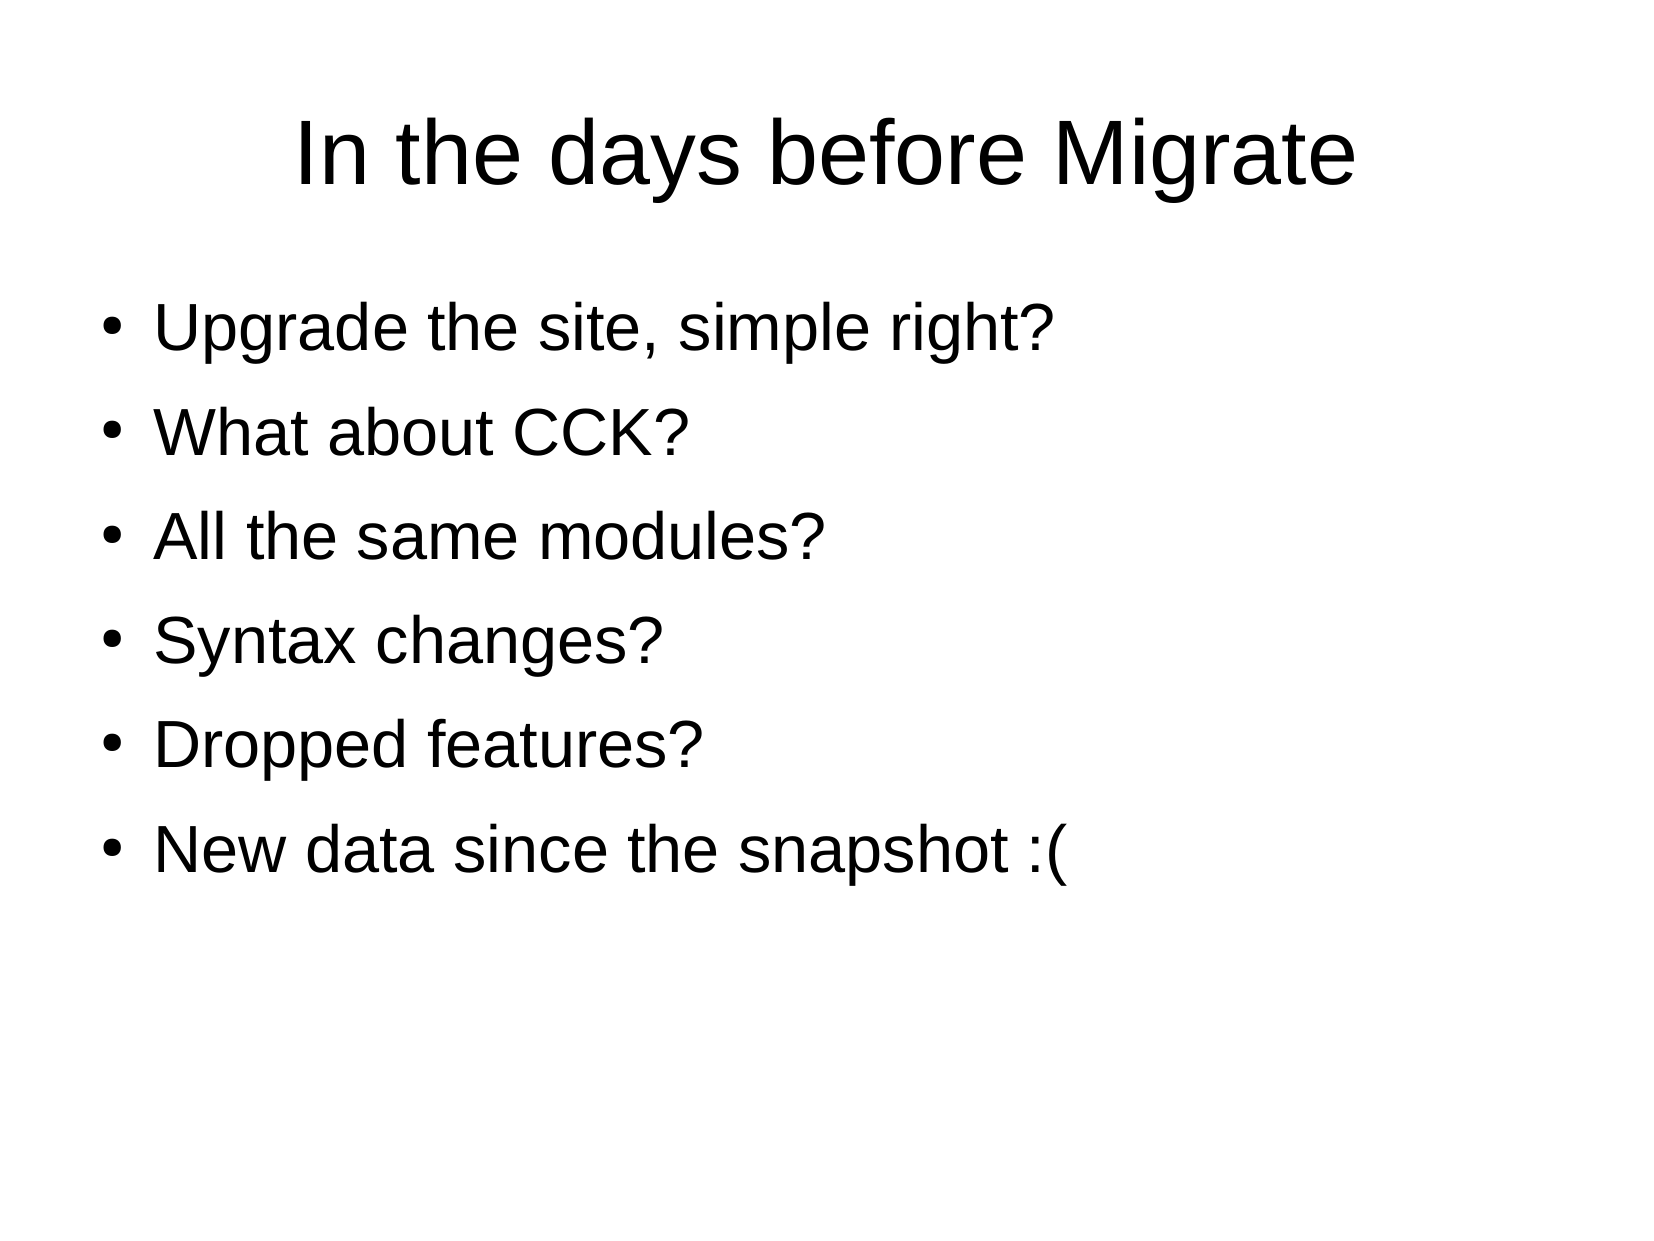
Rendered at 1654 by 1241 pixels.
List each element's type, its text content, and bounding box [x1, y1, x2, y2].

title In the days before Migrate [82, 49, 1571, 257]
list Upgrade the site, simple right? What about CCK? All the same modules? Syntax changes? Dropped features? New data since the snapshot :( [82, 290, 1538, 1010]
